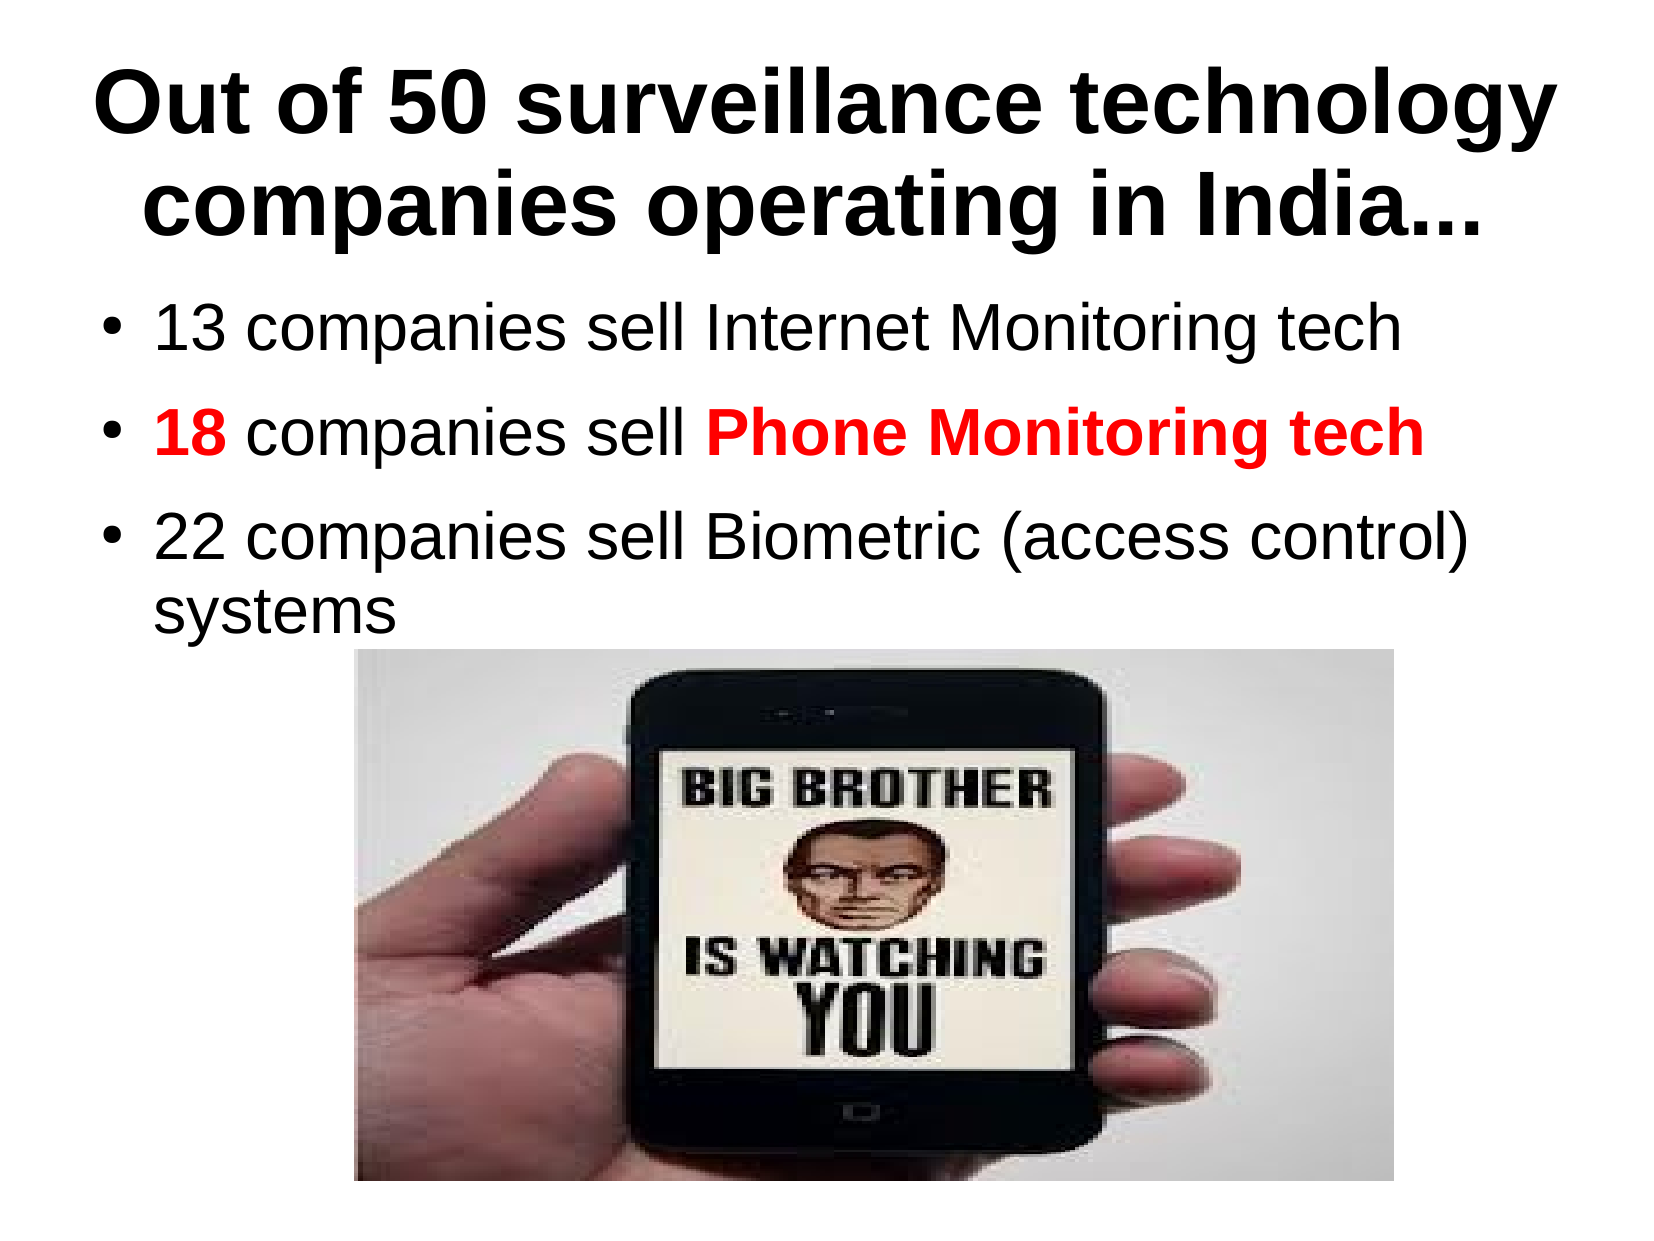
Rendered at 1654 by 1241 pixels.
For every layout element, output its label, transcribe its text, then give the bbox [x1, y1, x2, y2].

title Out of 50 surveillance technology companies operating in India... [82, 49, 1571, 257]
picture [354, 649, 1394, 1182]
list 13 companies sell Internet Monitoring tech 18 companies sell Phone Monitoring tech 22 companies sell Biometric (access control) systems [82, 290, 1538, 1010]
